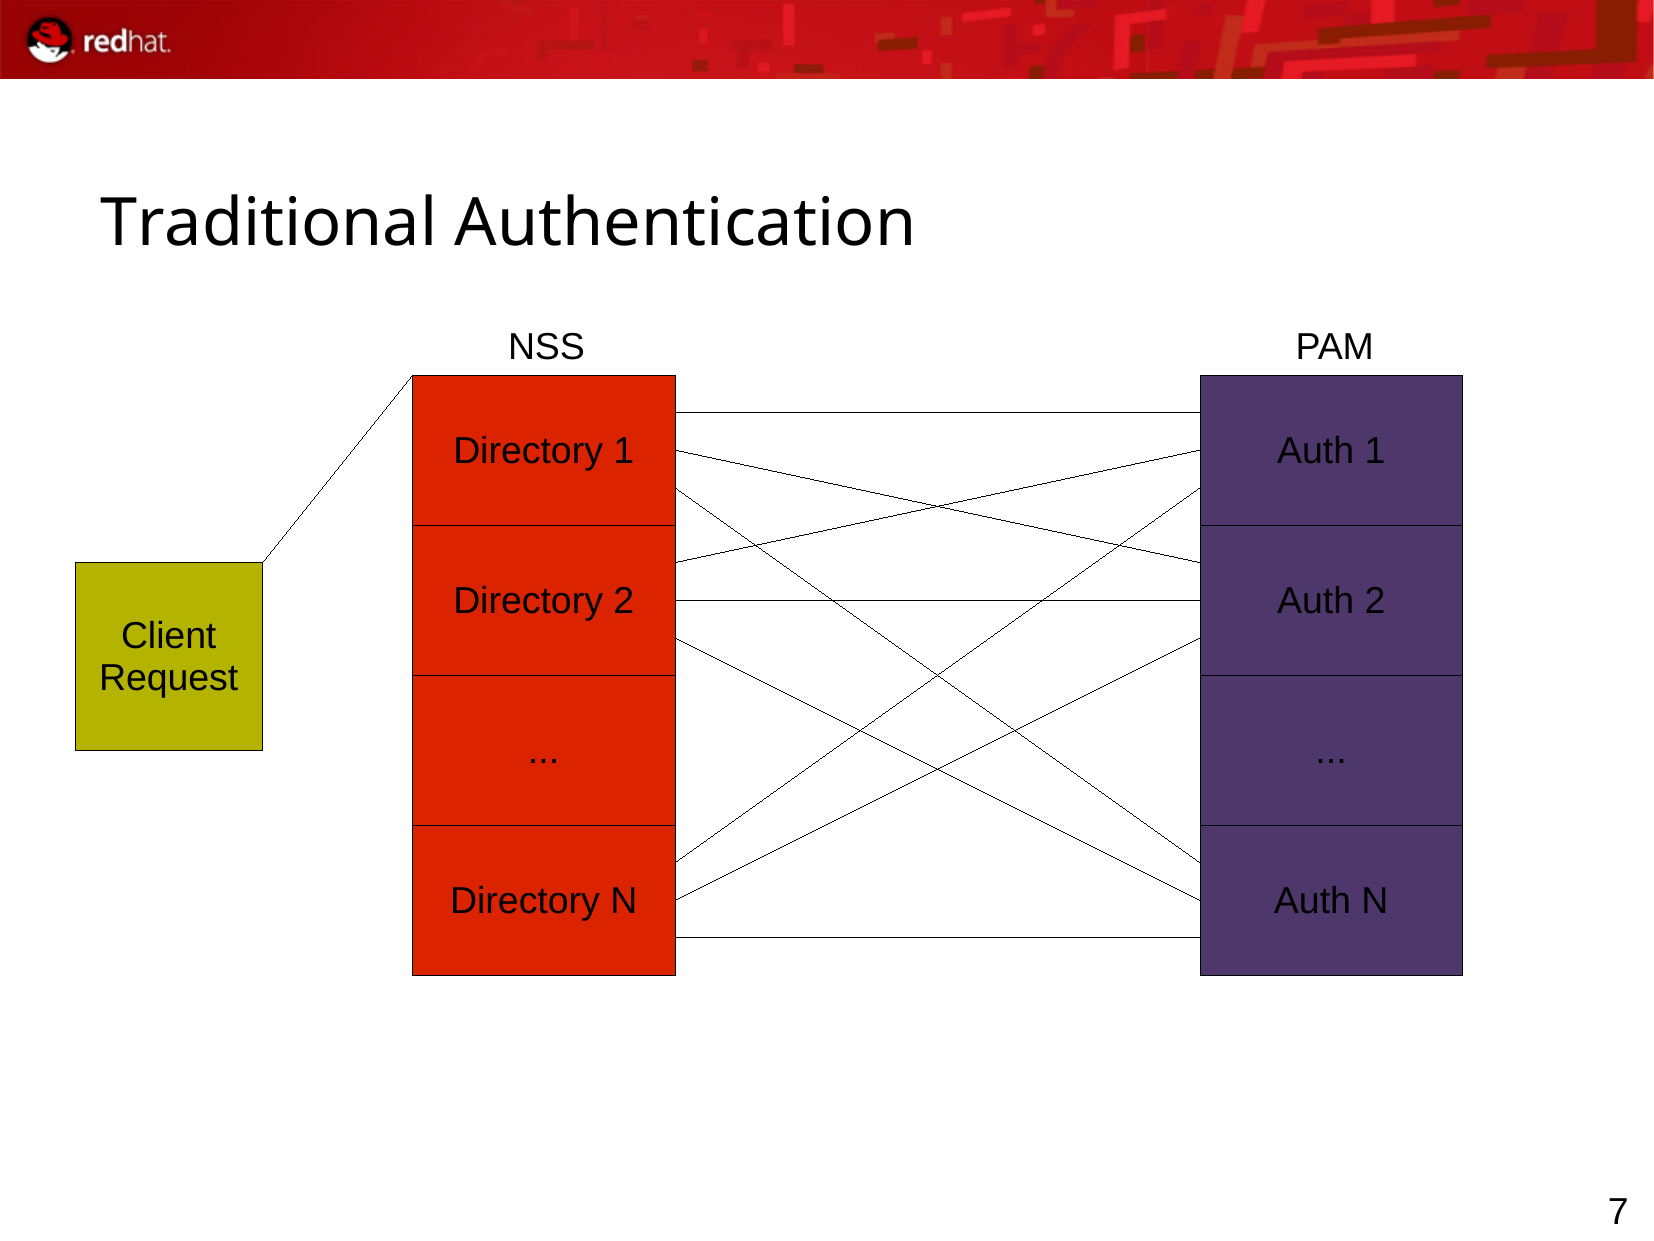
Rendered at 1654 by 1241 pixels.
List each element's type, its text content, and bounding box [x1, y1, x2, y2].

text_box Directory 2 [412, 526, 676, 675]
text_box Directory N [412, 825, 676, 976]
text_box Auth 2 [1200, 526, 1463, 676]
picture [0, 0, 1654, 79]
text_box Auth N [1200, 826, 1463, 976]
text_box Directory 1 [412, 375, 676, 526]
text_box ... [1200, 676, 1463, 826]
text_box NSS [493, 318, 601, 376]
text_box ... [412, 675, 676, 825]
title Traditional Authentication [100, 171, 1506, 267]
text_box Client Request [75, 562, 263, 751]
text_box Auth 1 [1200, 375, 1463, 526]
text_box PAM [1280, 318, 1389, 375]
